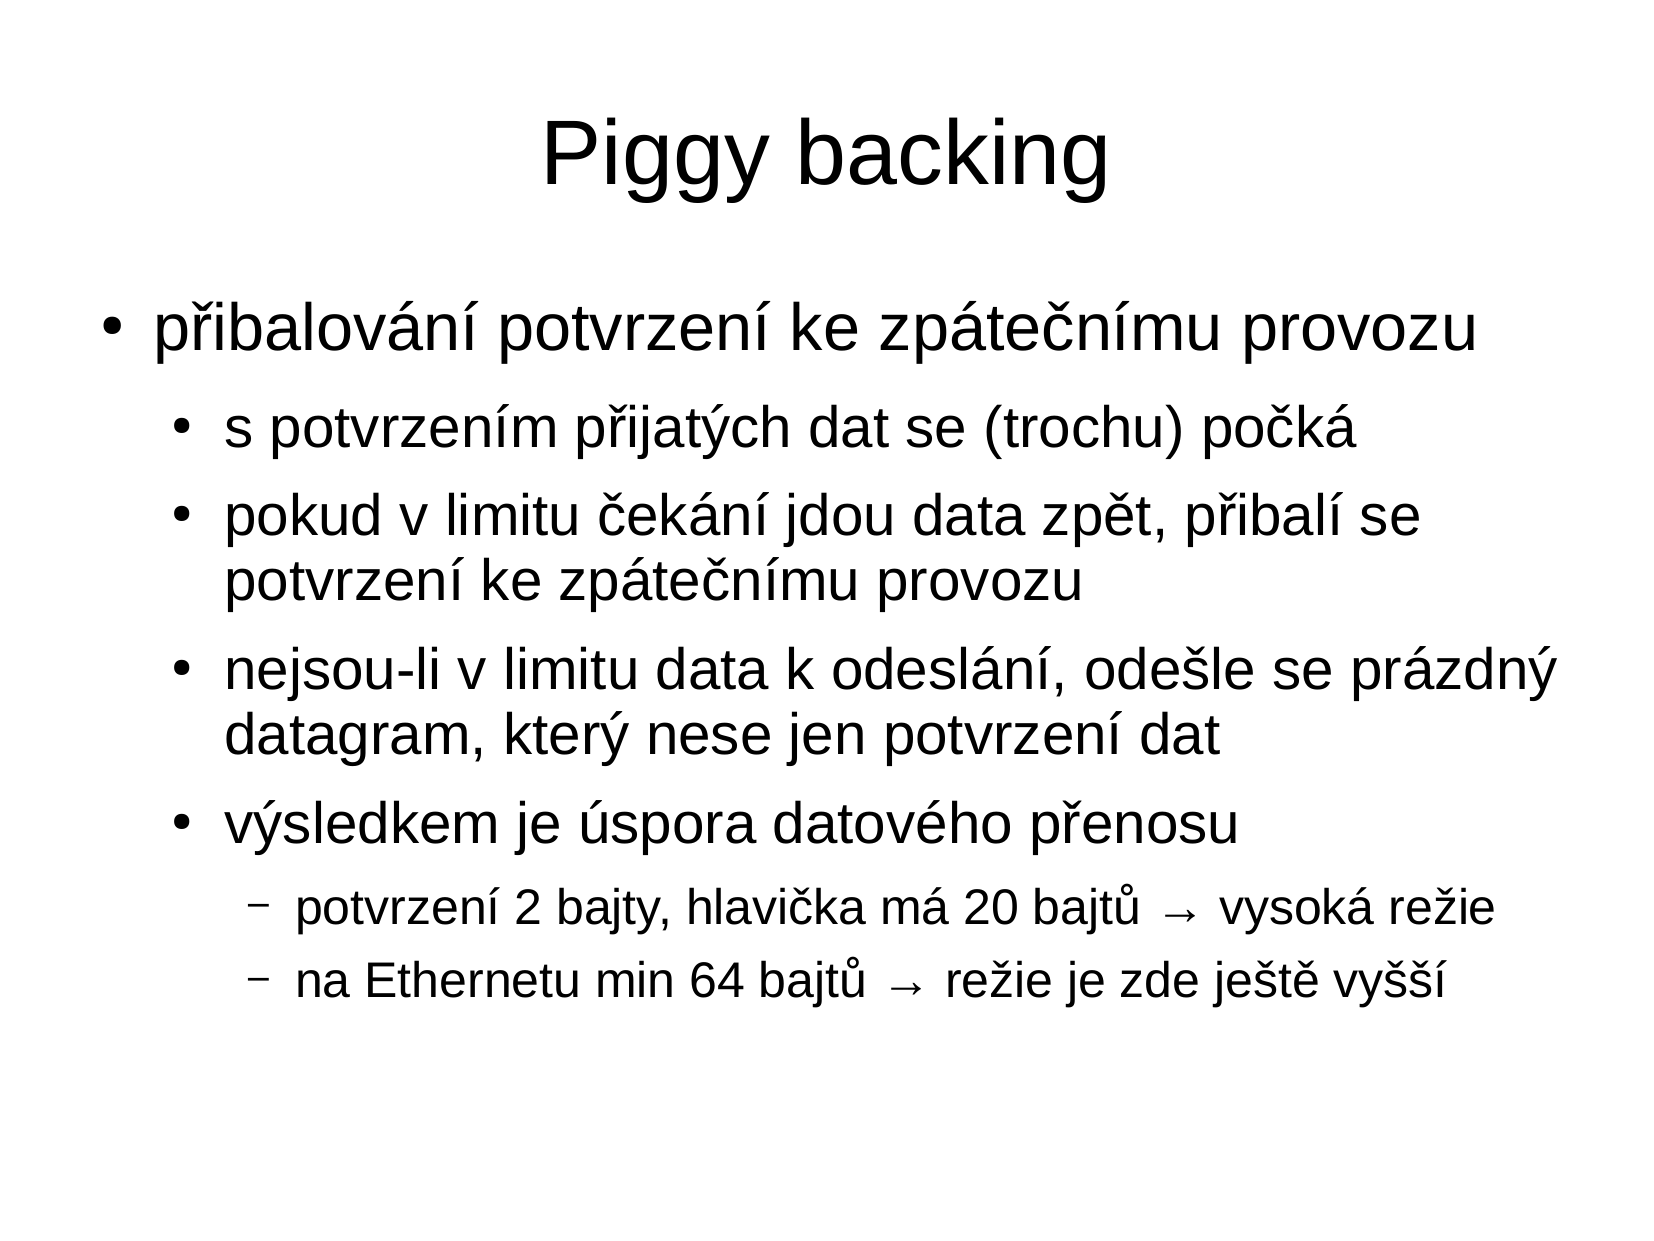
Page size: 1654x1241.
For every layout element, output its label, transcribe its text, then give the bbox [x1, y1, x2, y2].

title Piggy backing [82, 49, 1571, 257]
list přibalování potvrzení ke zpátečnímu provozu s potvrzením přijatých dat se (trochu) počká pokud v limitu čekání jdou data zpět, přibalí se potvrzení ke zpátečnímu provozu nejsou-li v limitu data k odeslání, odešle se prázdný datagram, který nese jen potvrzení dat výsledkem je úspora datového přenosu potvrzení 2 bajty, hlavička má 20 bajtů → vysoká režie na Ethernetu min 64 bajtů → režie je zde ještě vyšší [82, 290, 1571, 1109]
